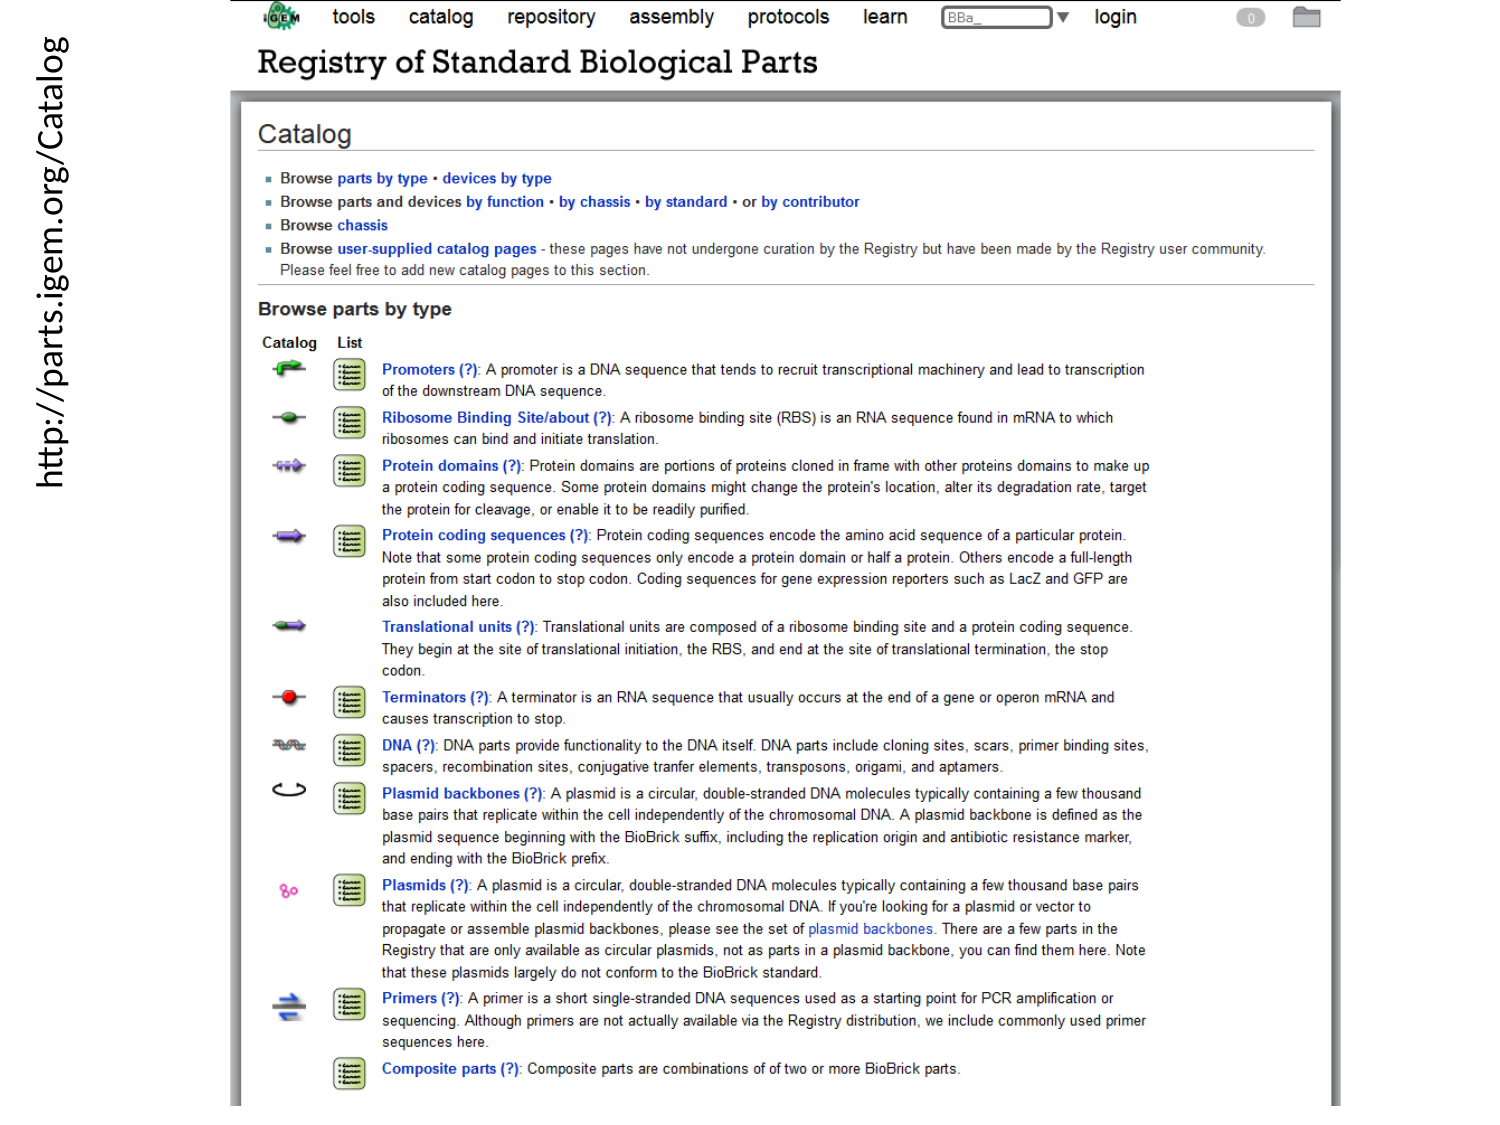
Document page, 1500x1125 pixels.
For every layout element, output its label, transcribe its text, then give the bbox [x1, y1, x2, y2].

picture [230, 0, 1341, 1106]
text_box http://parts.igem.org/Catalog [17, 22, 78, 505]
